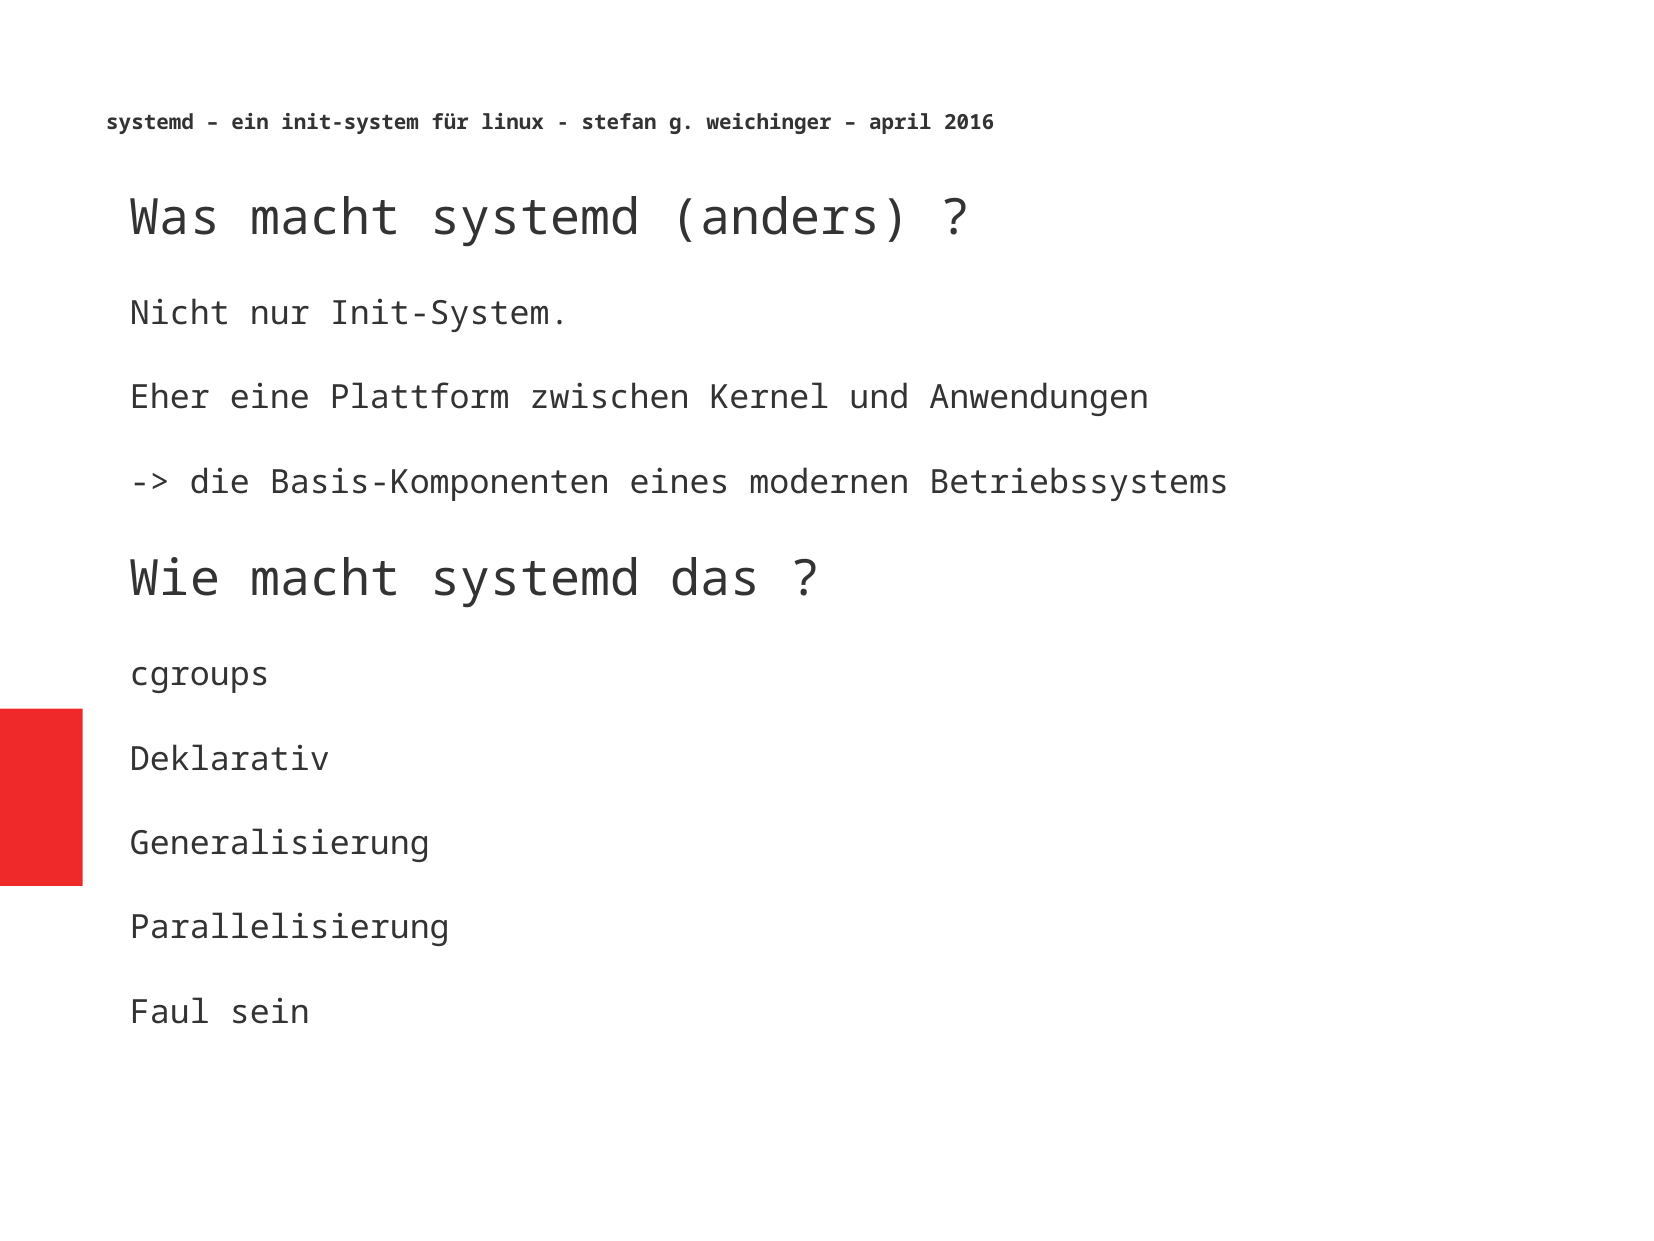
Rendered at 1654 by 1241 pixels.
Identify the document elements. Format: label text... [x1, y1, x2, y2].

list Was macht systemd (anders) ? Nicht nur Init-System. Eher eine Plattform zwischen Kernel und Anwendungen -> die Basis-Komponenten eines modernen Betriebssystems Wie macht systemd das ? cgroups Deklarativ Generalisierung Parallelisierung Faul sein [129, 181, 1536, 1111]
title systemd – ein init-system für linux - stefan g. weichinger – april 2016 [106, 59, 1512, 184]
